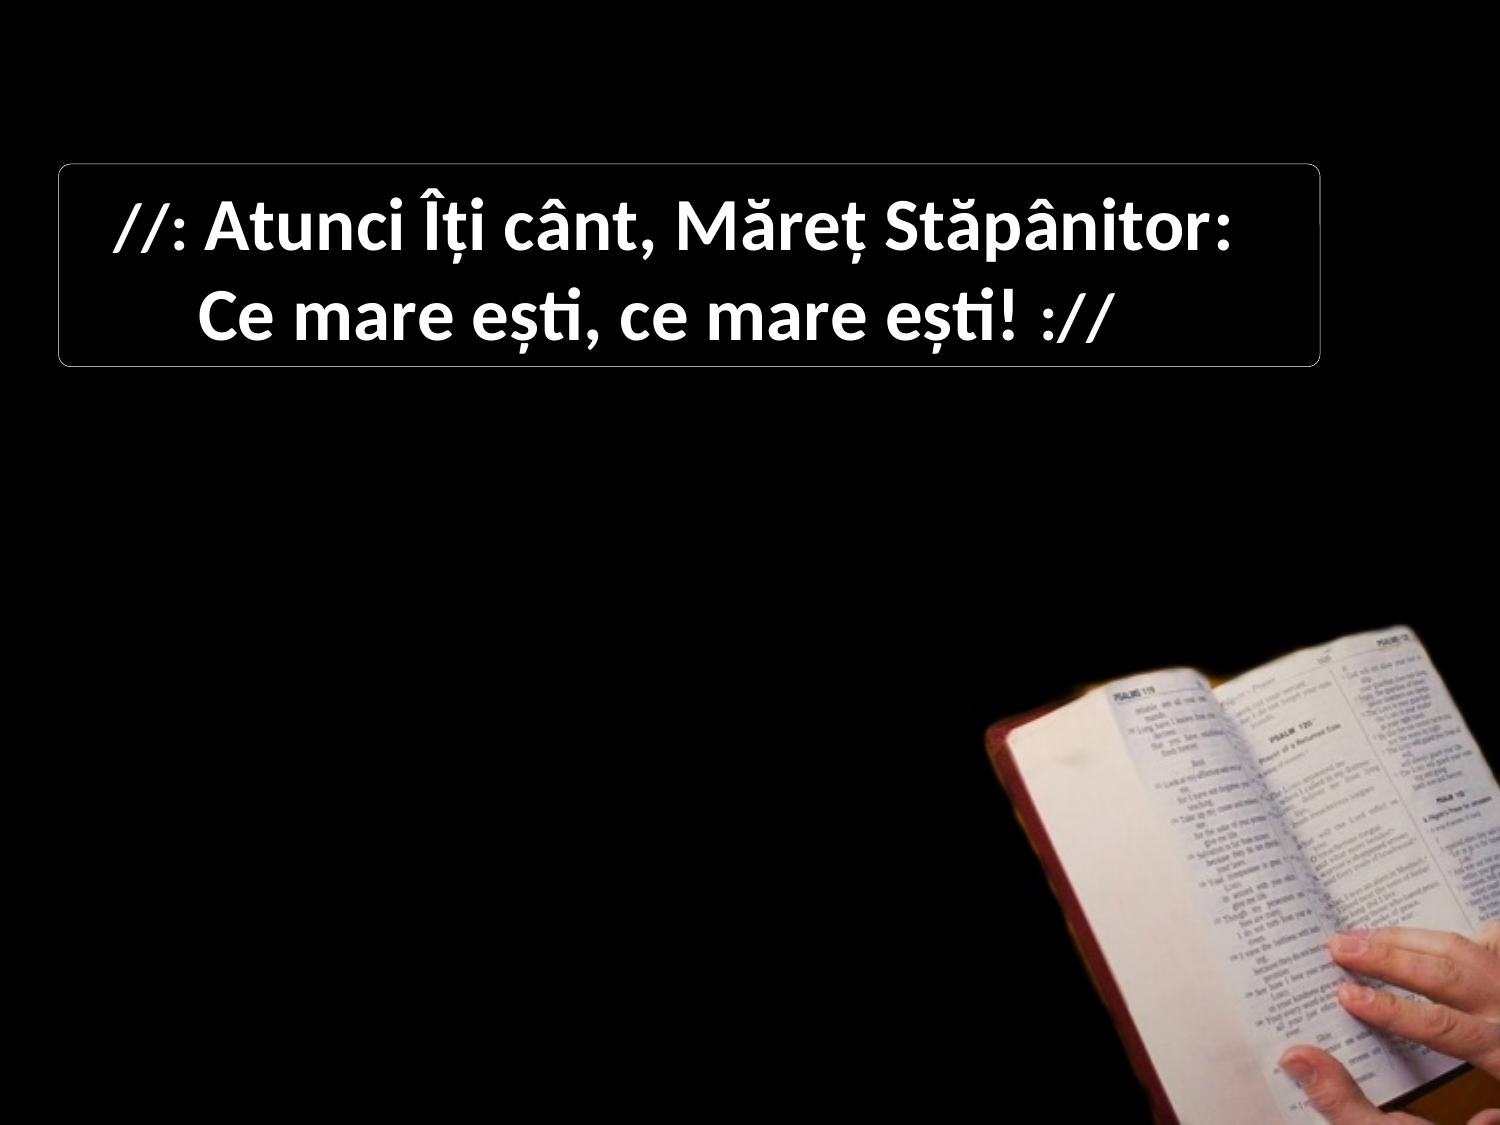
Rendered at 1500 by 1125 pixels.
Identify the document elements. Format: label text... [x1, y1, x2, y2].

text_box //: Atunci Îţi cânt, Măreţ Stăpânitor: Ce mare eşti, ce mare eşti! :// [58, 163, 1321, 367]
picture [2, 0, 1500, 1125]
